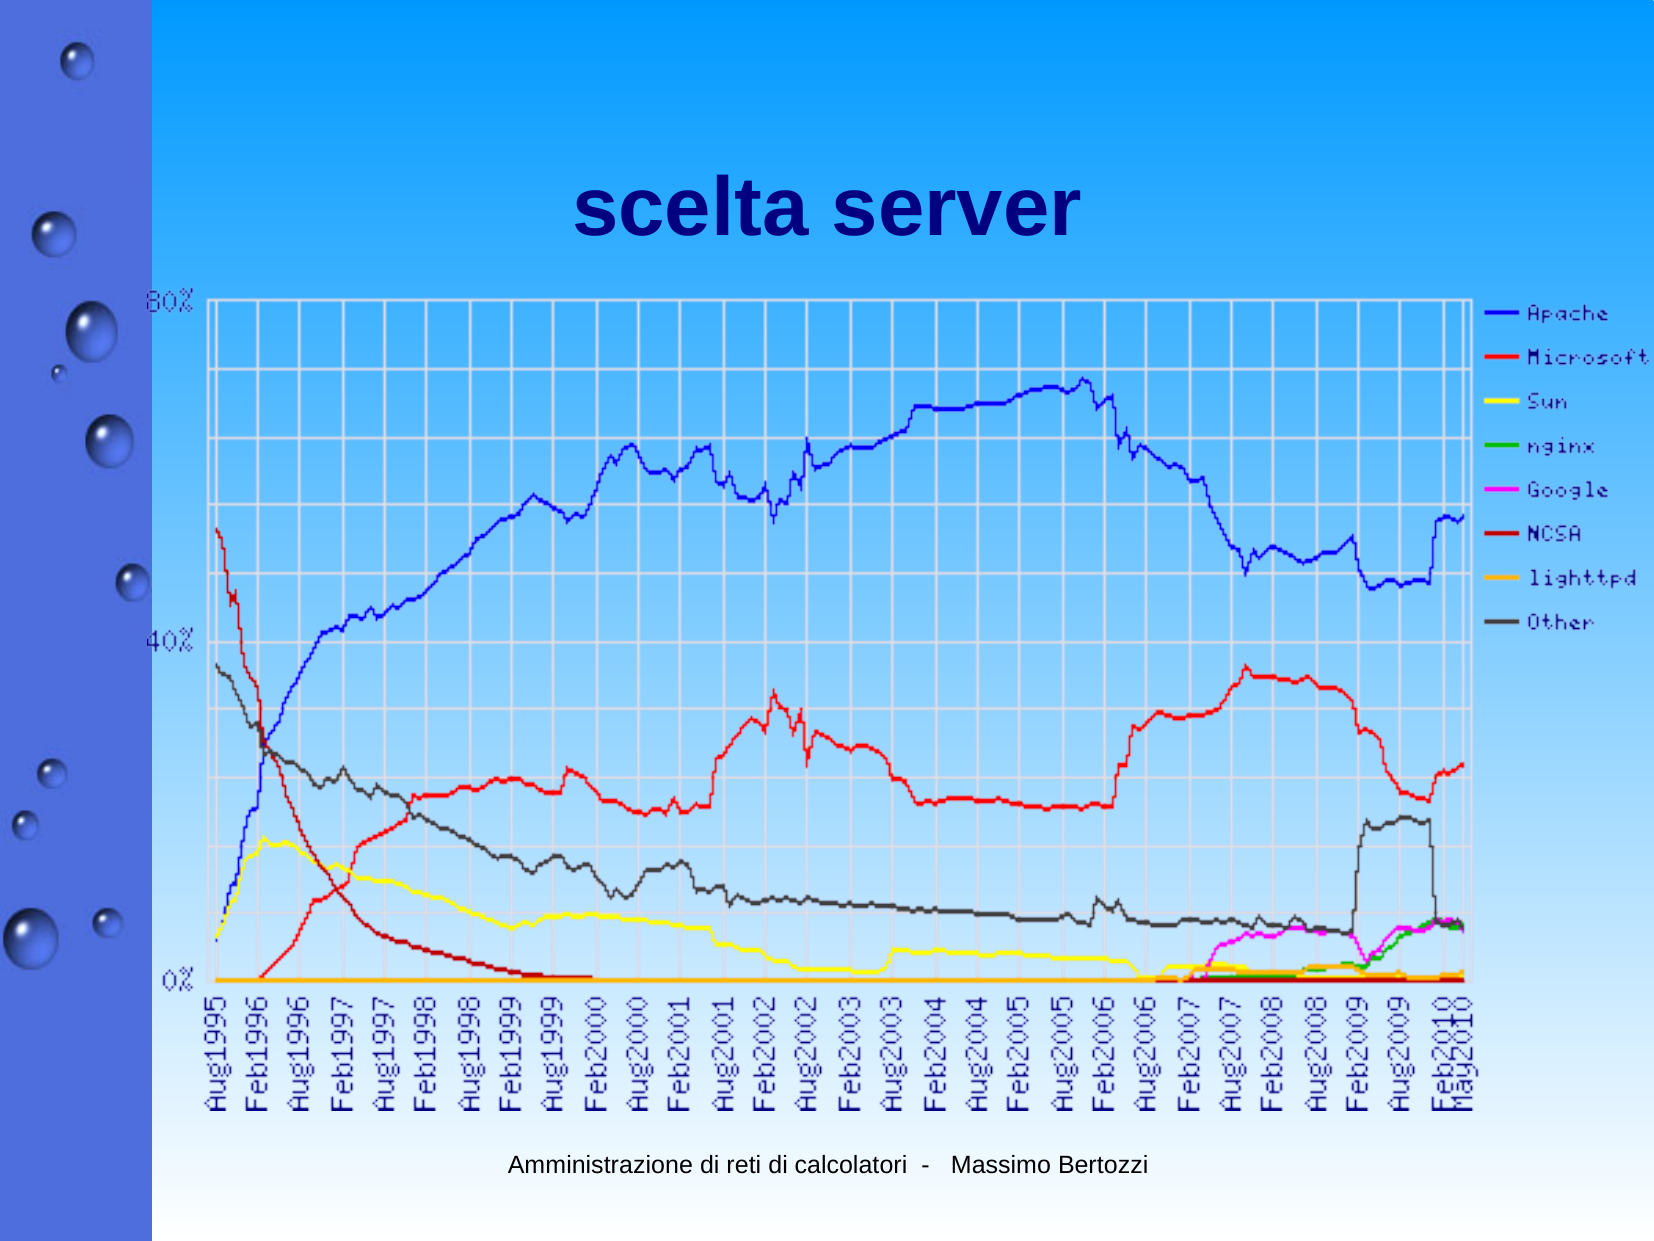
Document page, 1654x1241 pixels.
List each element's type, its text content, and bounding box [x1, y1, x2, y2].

picture [0, 0, 1654, 1241]
title scelta server [121, 102, 1534, 311]
